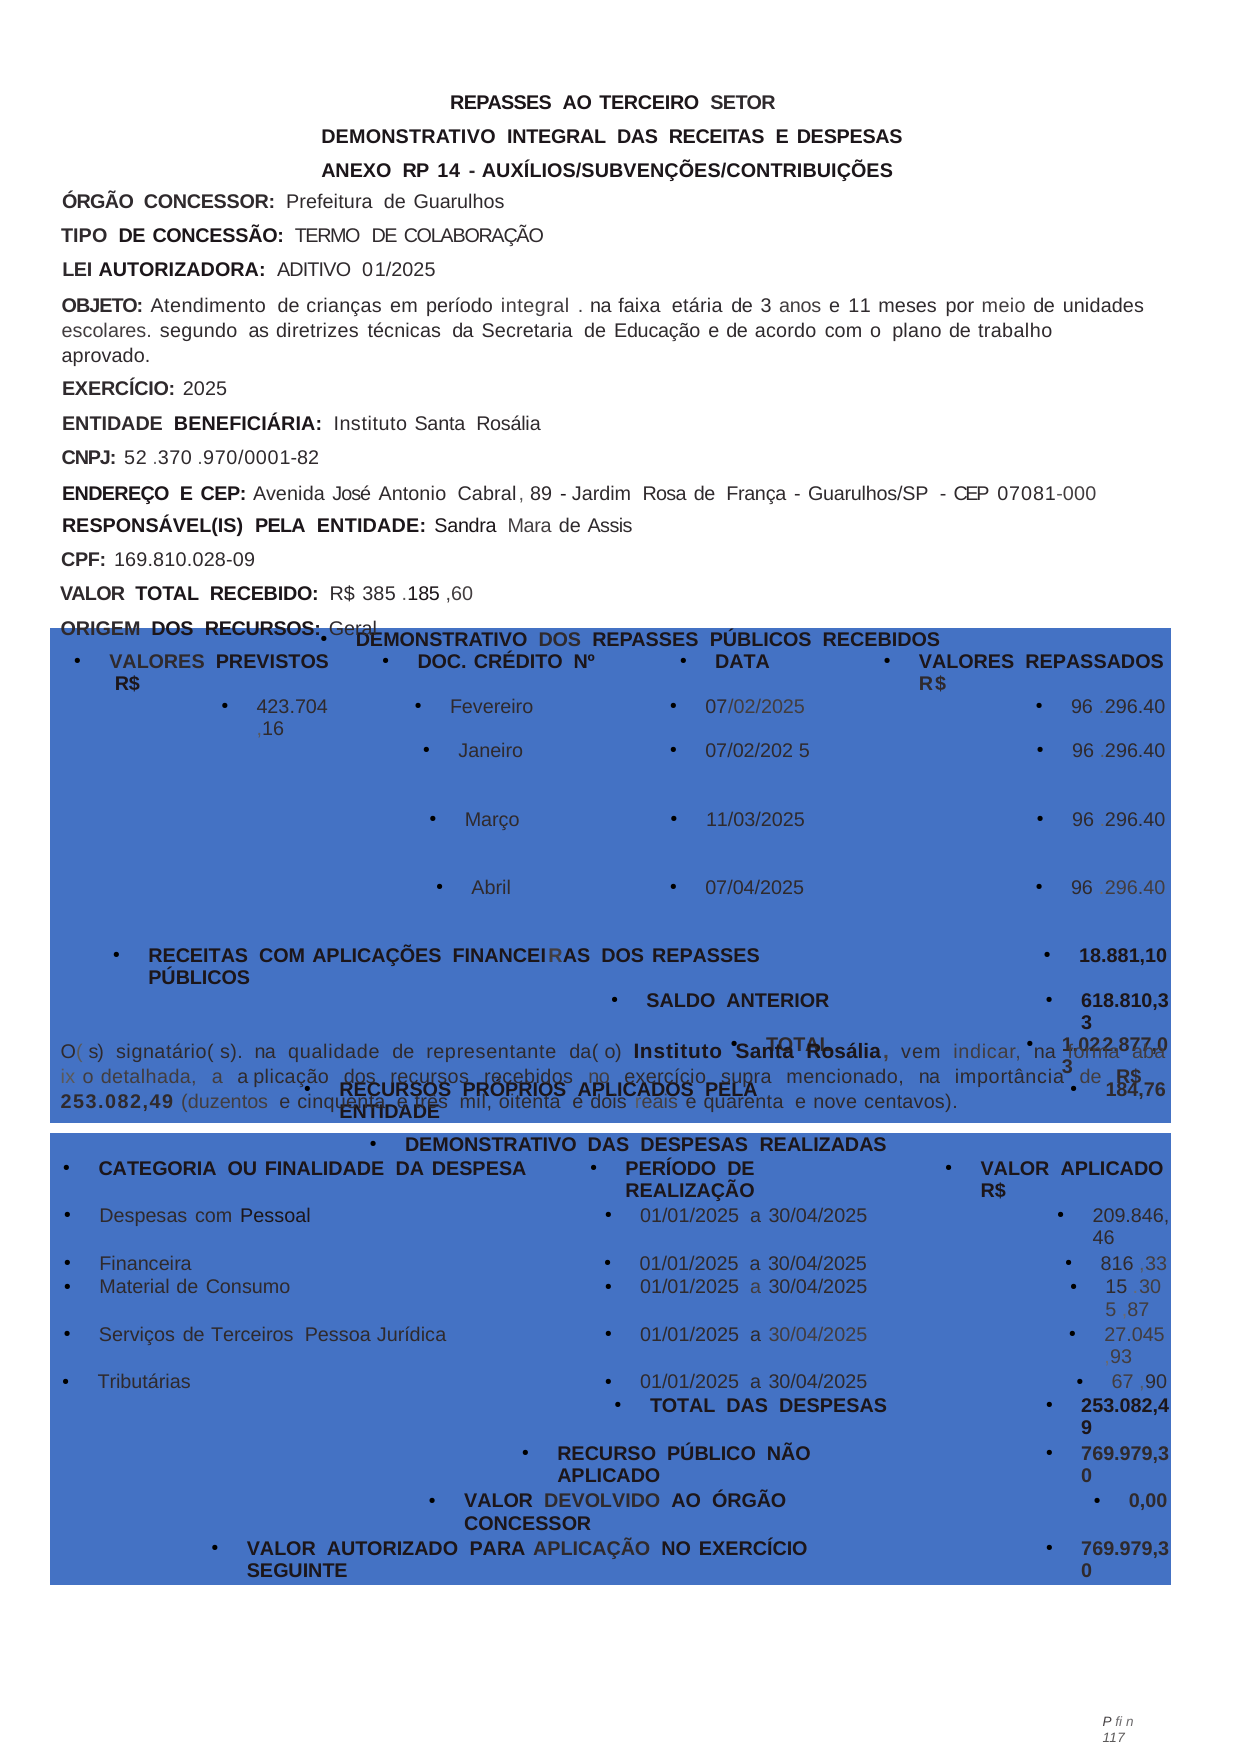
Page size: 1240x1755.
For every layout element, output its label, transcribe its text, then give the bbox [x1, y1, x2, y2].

table_cell Despesas com Pessoal [50, 1205, 557, 1252]
table_cell 0,00 [892, 1490, 1171, 1537]
table_cell 11/03/2025 [613, 808, 836, 876]
table_header DEMONSTRATIVO DOS REPASSES PÚBLICOS RECEBIDOS [50, 628, 1171, 650]
table_cell RECURSO PÚBLICO NÃO APLICADO [50, 1442, 892, 1490]
text_box REPASSES AO TERCEIRO SETOR DEMONSTRATIVO INTEGRAL DAS RECEITAS E DESPESAS ANEXO RP 14 - AUXÍLIOS/SUBVENÇÕES/CONTRIBUIÇÕES ÓRGÃO CONCESSOR: Prefeitura de Guarulhos TIPO DE CONCESSÃO: TERMO DE COLABORAÇÃO LEI AUTORIZADORA: ADITIVO 01/2025 OBJETO: Atendimento de crianças em período integral . na faixa etária de 3 anos e 11 meses por meio de unidades escolares. segundo as diretrizes técnicas da Secretaria de Educação e de acordo com o plano de trabalho aprovado. EXERCÍCIO: 2025 ENTIDADE BENEFICIÁRIA: Instituto Santa Rosália CNPJ: 52 .370 .970/0001-82 ENDEREÇO E CEP: Avenida José Antonio Cabral, 89 - Jardim Rosa de França - Guarulhos/SP - CEP 07081-000 RESPONSÁVEL(IS) PELA ENTIDADE: Sandra Mara de Assis CPF: 169.810.028-09 VALOR TOTAL RECEBIDO: R$ 385 .185 ,60 ORIGEM DOS RECURSOS: Geral [58, 79, 1150, 606]
table_cell 96 .296.40 [836, 740, 1171, 808]
text_box P fi n 117 [1100, 1713, 1173, 1732]
table_cell Tributárias [50, 1371, 557, 1395]
table_cell DOC. CRÉDITO Nº [334, 650, 613, 695]
text_box O( s) signatário( s). na qualidade de representante da( o) Instituto Santa Rosália, vem indicar, na forma aba ix o detalhada, a a plicação dos recursos recebidos no exercício supra mencionado, na importância de R$ 253.082,49 (duzentos e cinquenta e três mil, oitenta e dois reais e quarenta e nove centavos). [58, 1036, 1167, 1112]
table_cell 253.082,49 [892, 1395, 1171, 1442]
table_cell 184,76 [836, 1078, 1171, 1123]
table_cell 01/01/2025 a 30/04/2025 [557, 1252, 892, 1276]
table_cell 816 ,33 [892, 1252, 1171, 1276]
table_cell 01/01/2025 a 30/04/2025 [557, 1205, 892, 1252]
table_cell VALORES PREVISTOS R$ [50, 650, 334, 695]
table_cell 96 .296.40 [836, 695, 1171, 740]
table_cell [50, 876, 334, 945]
table_header DEMONSTRATIVO DAS DESPESAS REALIZADAS [50, 1133, 1171, 1157]
table_cell SALDO ANTERIOR [50, 989, 836, 1034]
table_cell [50, 740, 334, 808]
table_cell Março [334, 808, 613, 876]
table_cell Material de Consumo [50, 1276, 557, 1323]
table_cell 01/01/2025 a 30/04/2025 [557, 1323, 892, 1371]
table_cell 01/01/2025 a 30/04/2025 [557, 1276, 892, 1323]
table_cell DATA [613, 650, 836, 695]
table_cell 96 .296.40 [836, 808, 1171, 876]
table_cell VALOR AUTORIZADO PARA APLICAÇÃO NO EXERCÍCIO SEGUINTE [50, 1537, 892, 1585]
table_cell CATEGORIA OU FINALIDADE DA DESPESA [50, 1157, 557, 1205]
table_cell Abril [334, 876, 613, 945]
table_cell VALORES REPASSADOS R$ [836, 650, 1171, 695]
table_cell 18.881,10 [836, 945, 1171, 989]
table_cell PERÍODO DE REALIZAÇÃO [557, 1157, 892, 1205]
table_cell Financeira [50, 1252, 557, 1276]
table_cell 96 .296.40 [836, 876, 1171, 945]
table_cell 769.979,30 [892, 1537, 1171, 1585]
table_cell 209.846,46 [892, 1205, 1171, 1252]
table_cell VALOR DEVOLVIDO AO ÓRGÃO CONCESSOR [50, 1490, 892, 1537]
table_cell Janeiro [334, 740, 613, 808]
table_cell 01/01/2025 a 30/04/2025 [557, 1371, 892, 1395]
table_cell 07/02/202 5 [613, 740, 836, 808]
table_cell Fevereiro [334, 695, 613, 740]
table_cell RECURSOS PRÓPRIOS APLICADOS PELA ENTIDADE [50, 1078, 836, 1123]
table_cell 67 ,90 [892, 1371, 1171, 1395]
table_cell 769.979,30 [892, 1442, 1171, 1490]
table_cell VALOR APLICADO R$ [892, 1157, 1171, 1205]
table_cell TOTAL DAS DESPESAS [50, 1395, 892, 1442]
table_cell Serviços de Terceiros Pessoa Jurídica [50, 1323, 557, 1371]
table_cell 618.810,33 [836, 989, 1171, 1034]
table_cell 27.045 ,93 [892, 1323, 1171, 1371]
table_cell 07/04/2025 [613, 876, 836, 945]
table_cell 423.704 ,16 [50, 695, 334, 740]
table_cell 07/02/2025 [613, 695, 836, 740]
table_cell TOTAL [50, 1034, 836, 1078]
table_cell [50, 808, 334, 876]
table_cell 1.022.877,03 [836, 1034, 1171, 1078]
table_cell RECEITAS COM APLICAÇÕES FINANCEIRAS DOS REPASSES PÚBLICOS [50, 945, 836, 989]
table_cell 15 .305 ,87 [892, 1276, 1171, 1323]
